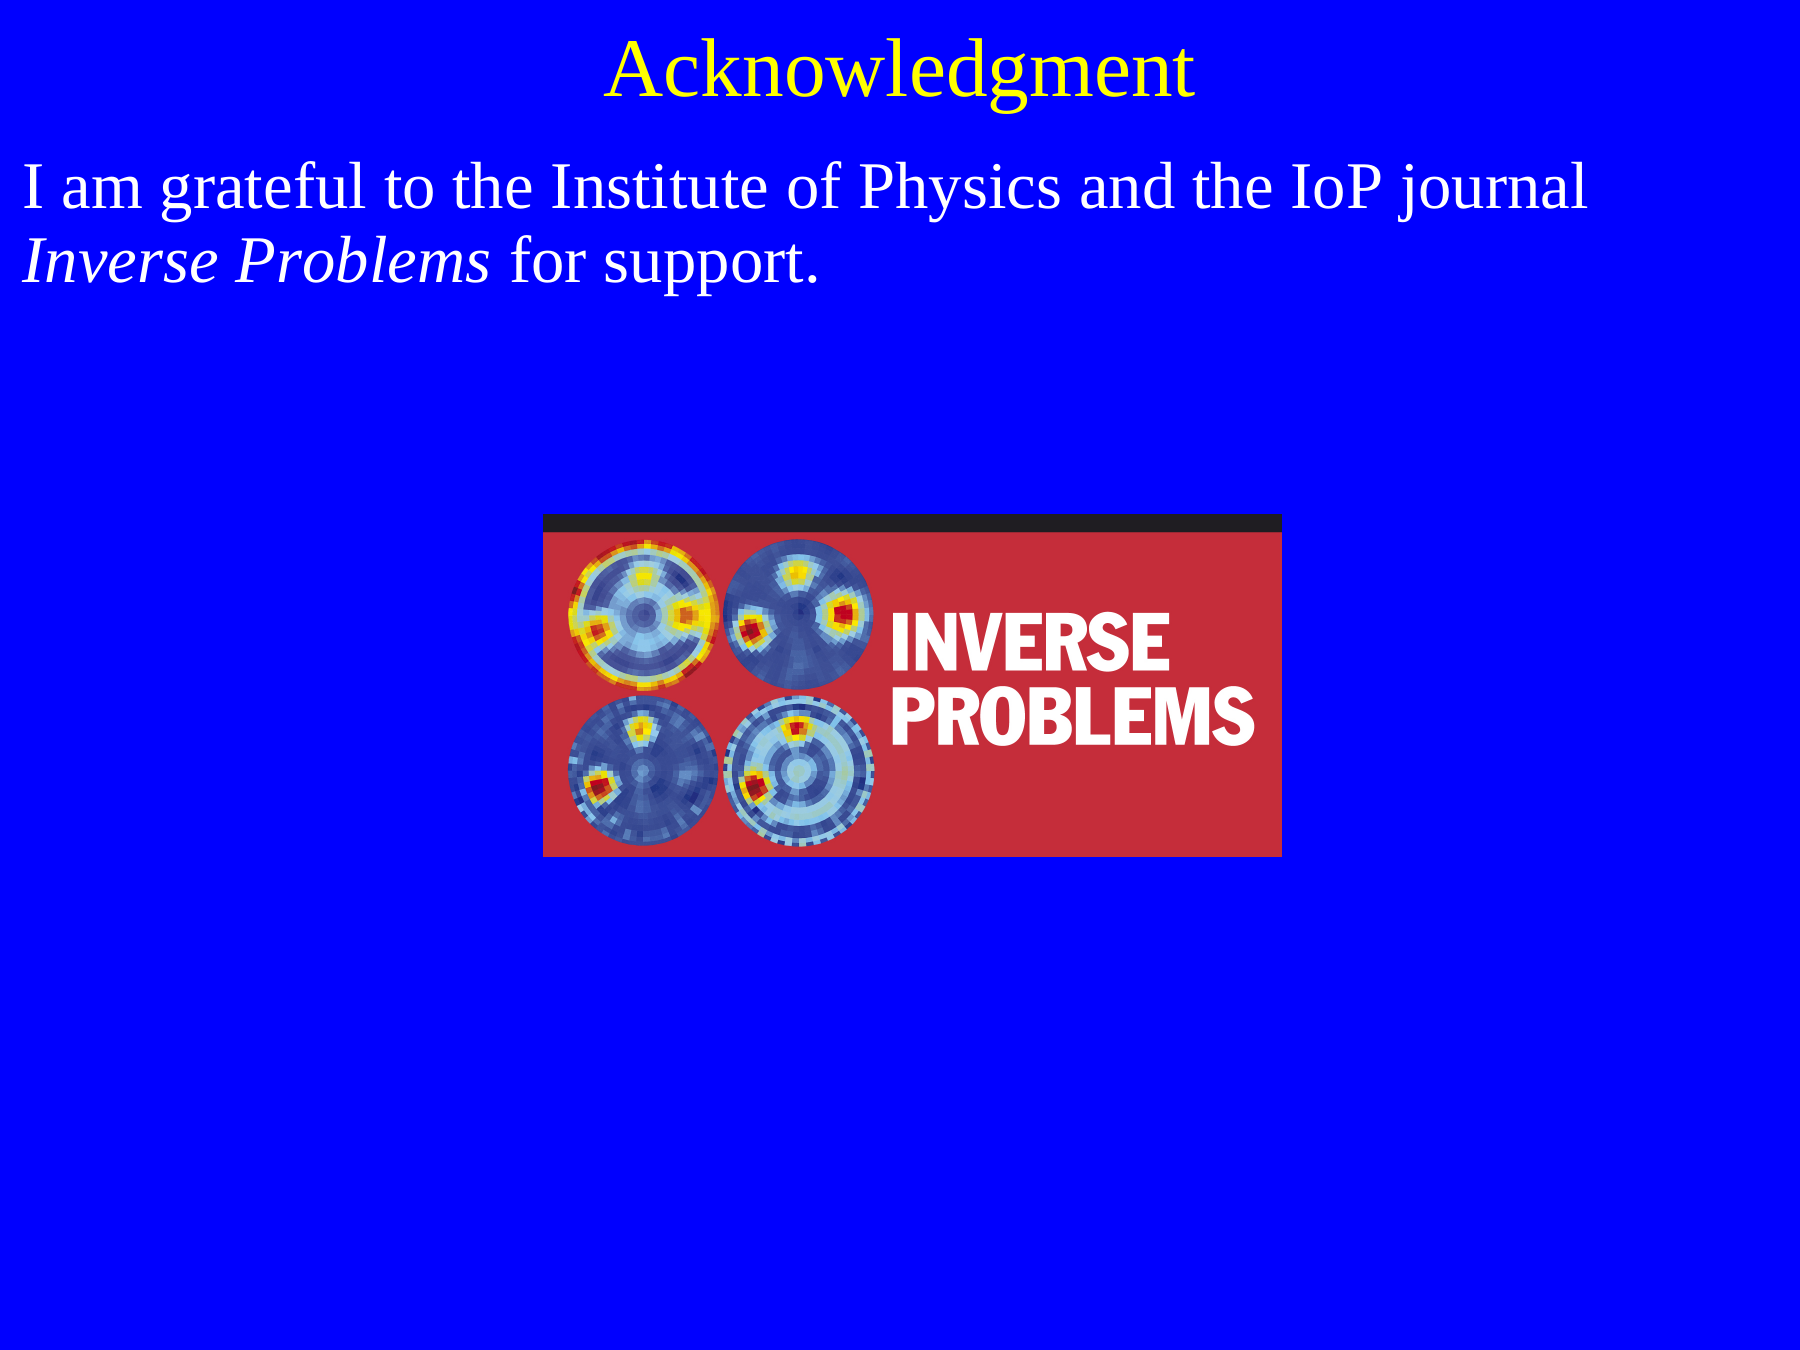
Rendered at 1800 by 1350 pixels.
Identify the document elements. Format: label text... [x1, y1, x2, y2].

picture [543, 514, 1282, 857]
list I am grateful to the Institute of Physics and the IoP journal Inverse Problems for support. [0, 137, 1800, 1350]
title Acknowledgment [0, 0, 1800, 137]
